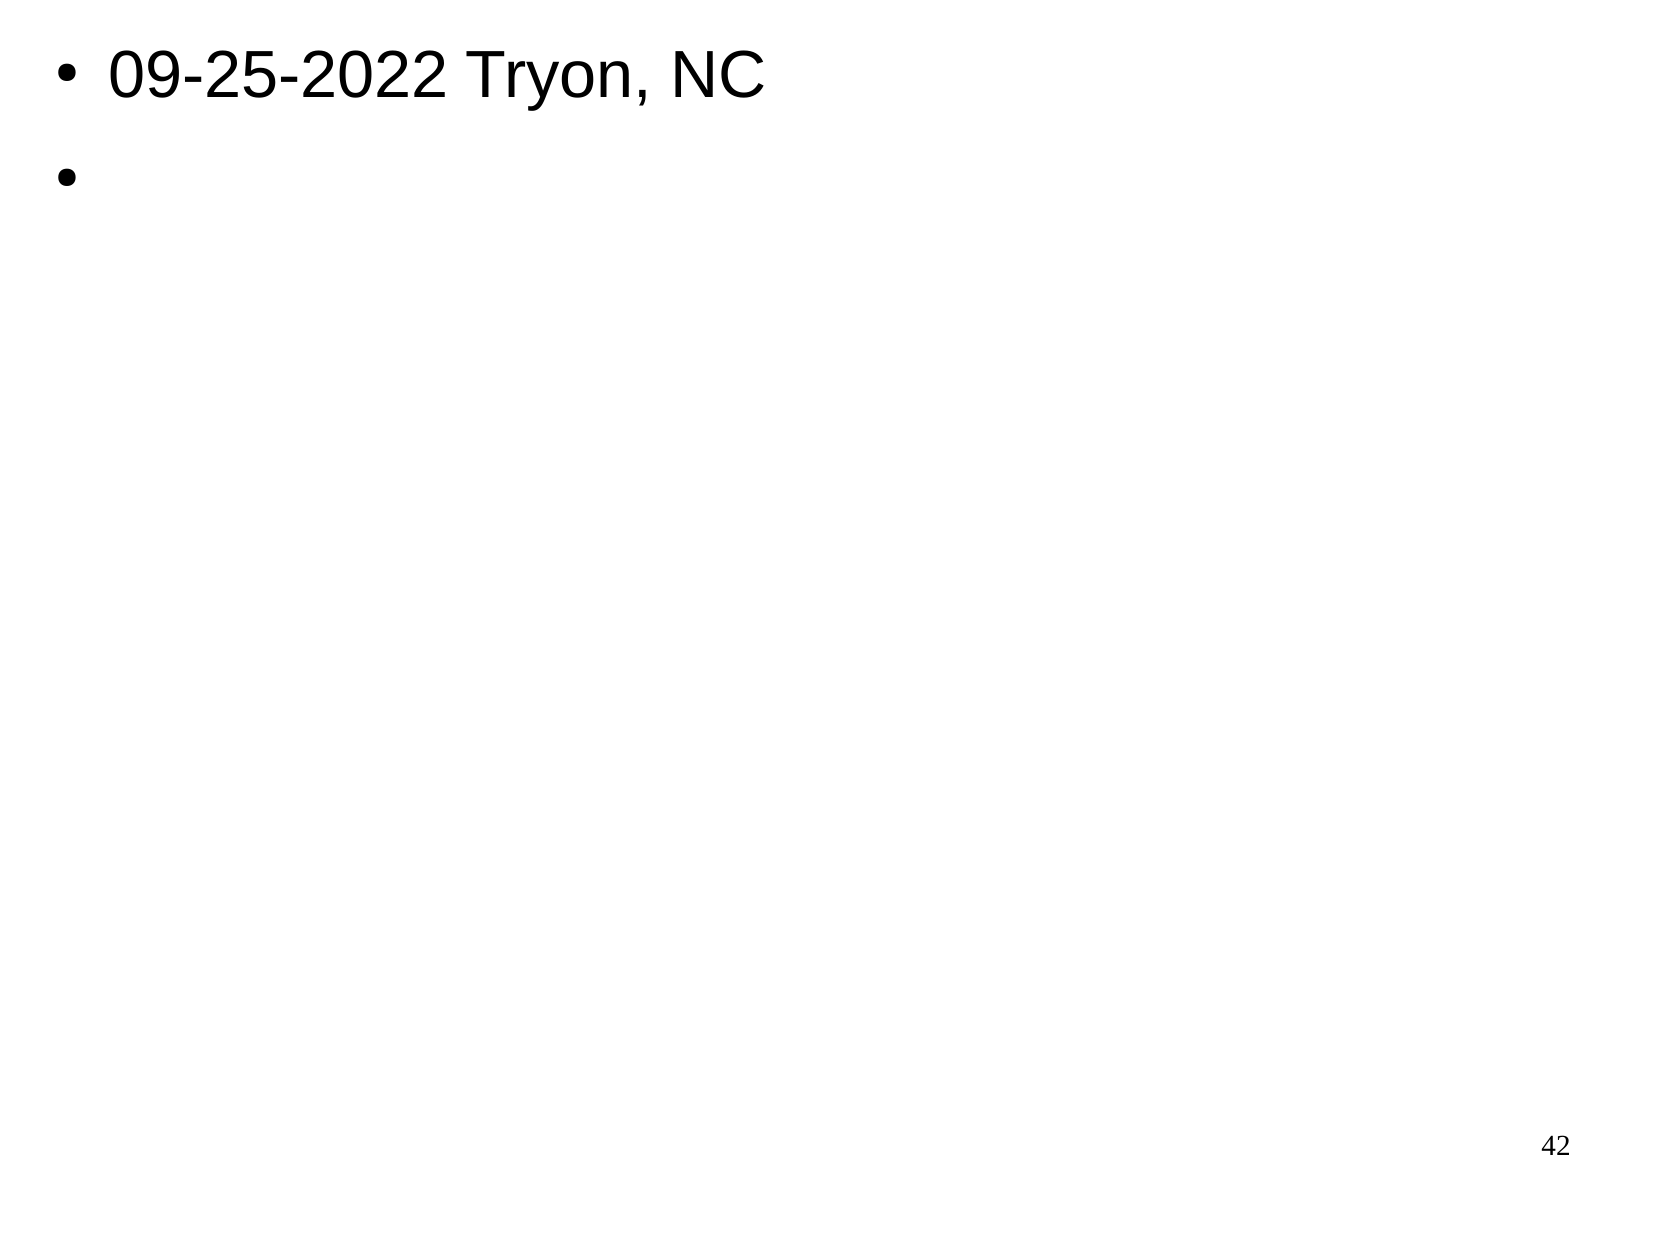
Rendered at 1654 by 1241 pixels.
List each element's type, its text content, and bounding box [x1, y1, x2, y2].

list 09-25-2022 Tryon, NC [37, 37, 1613, 1238]
